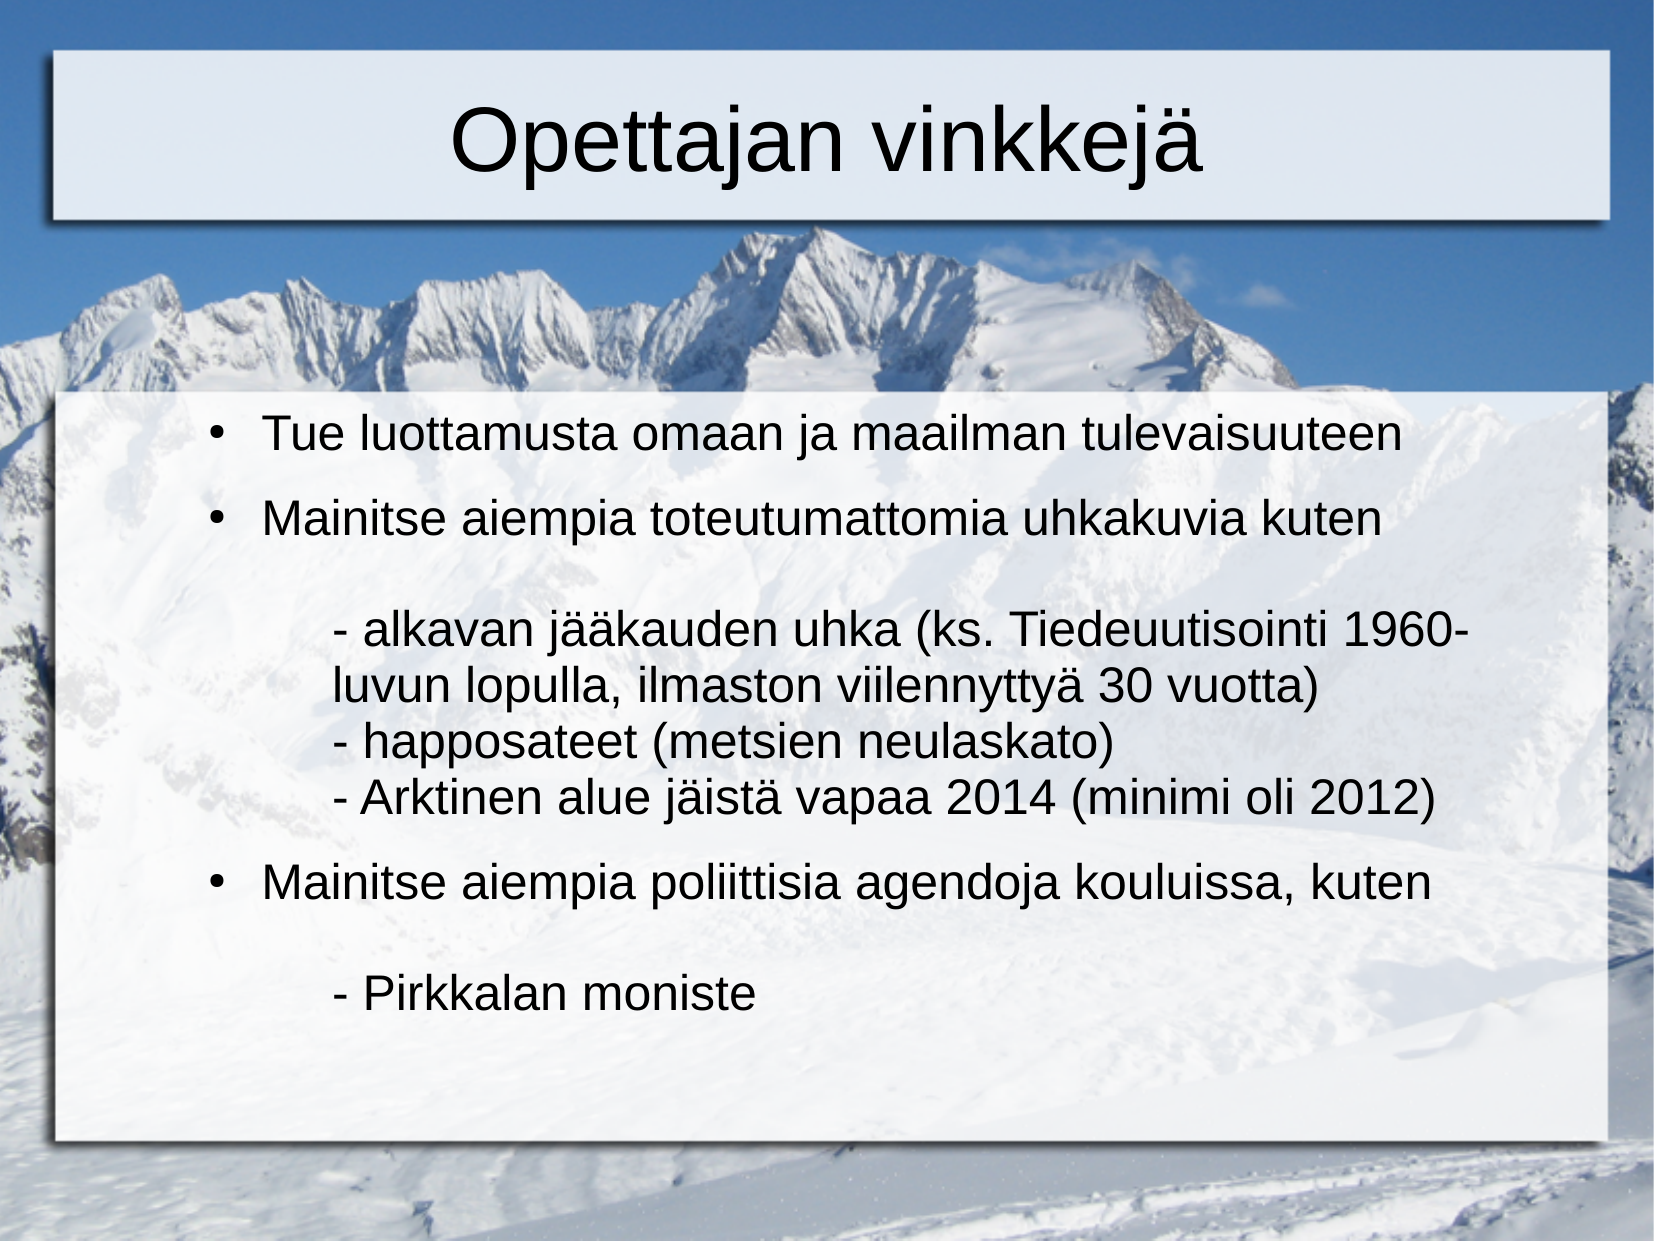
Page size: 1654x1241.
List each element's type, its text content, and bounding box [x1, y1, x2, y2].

title Opettajan vinkkejä [59, 61, 1595, 219]
list Tue luottamusta omaan ja maailman tulevaisuuteen Mainitse aiempia toteutumattomia uhkakuvia kuten - alkavan jääkauden uhka (ks. Tiedeuutisointi 1960-luvun lopulla, ilmaston viilennyttyä 30 vuotta) - happosateet (metsien neulaskato) - Arktinen alue jäistä vapaa 2014 (minimi oli 2012) Mainitse aiempia poliittisia agendoja kouluissa, kuten - Pirkkalan moniste [178, 405, 1570, 1187]
picture [0, 0, 1654, 1241]
